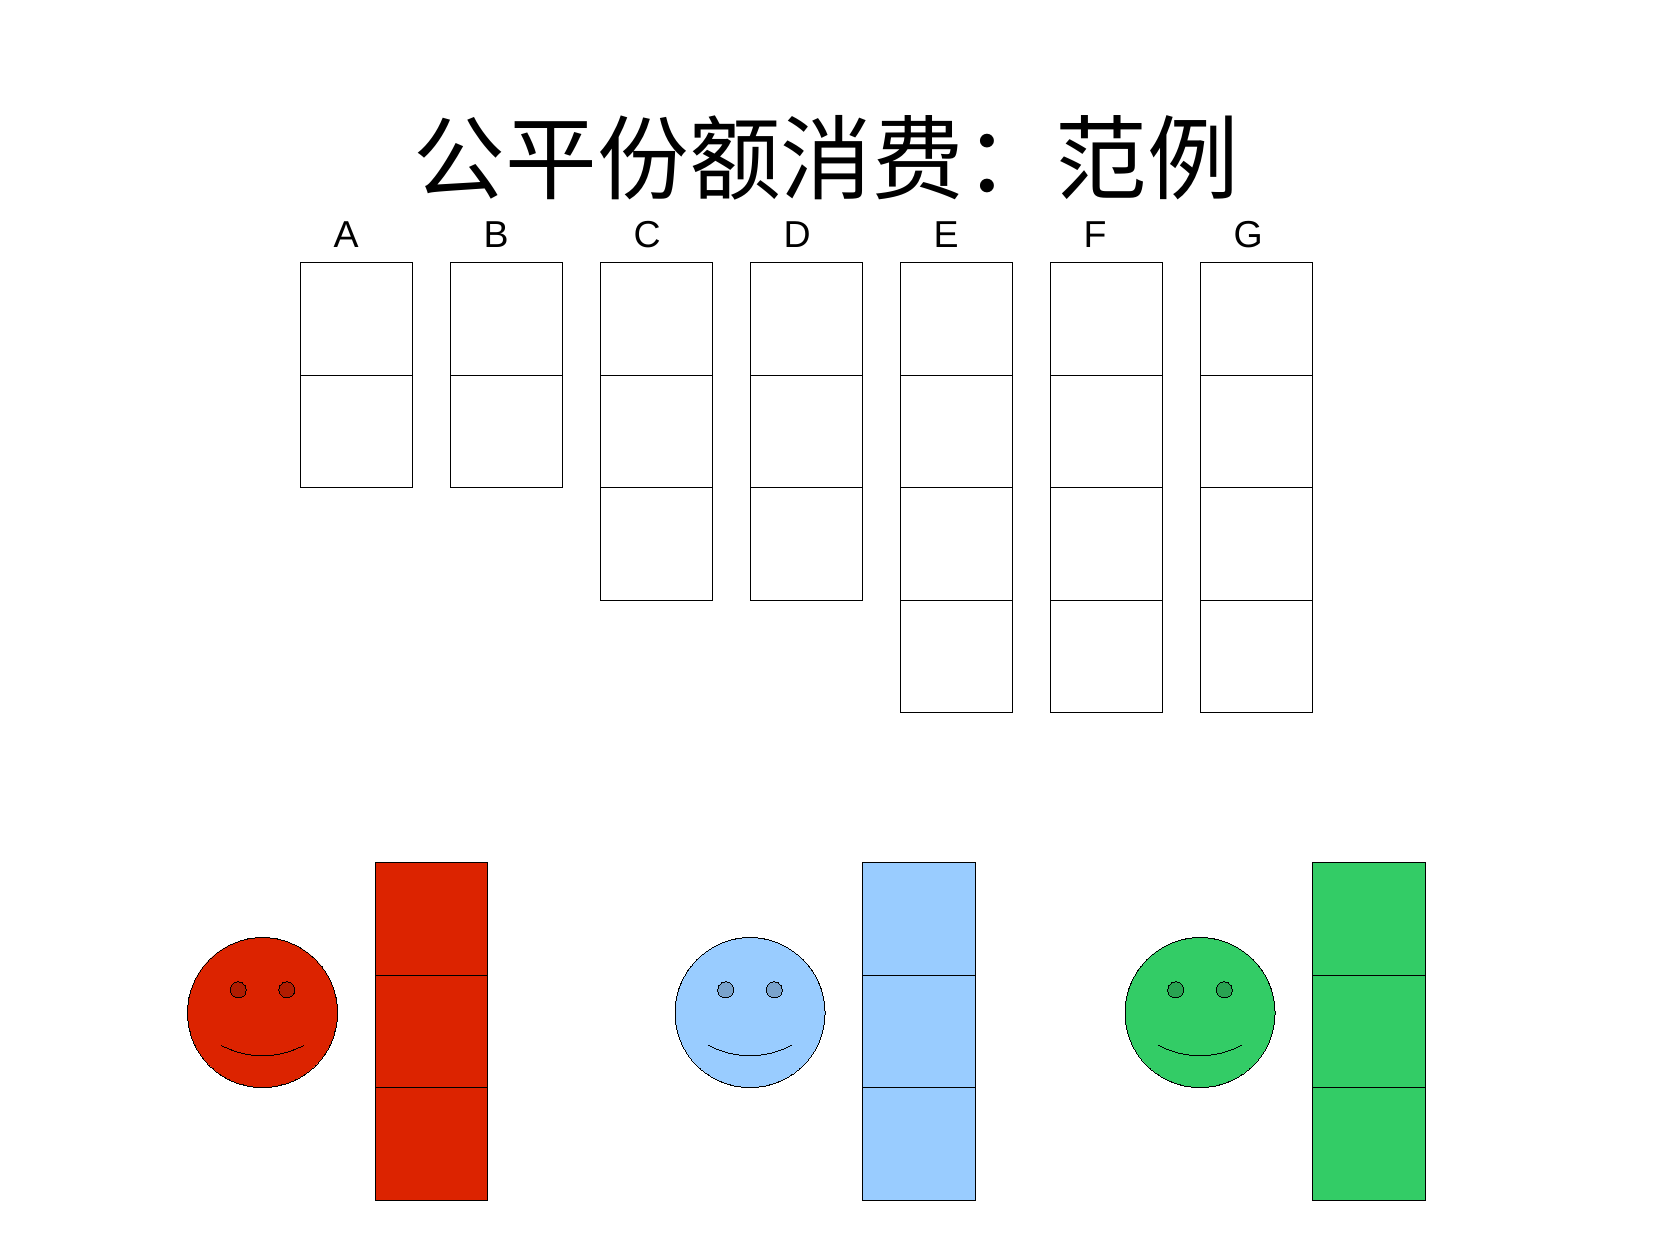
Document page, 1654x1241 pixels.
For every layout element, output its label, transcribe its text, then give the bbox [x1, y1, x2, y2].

text_box [1200, 262, 1313, 713]
text_box E [918, 206, 975, 264]
text_box B [468, 206, 526, 264]
text_box [675, 937, 826, 1088]
text_box G [1218, 205, 1276, 263]
text_box [862, 862, 976, 1201]
text_box [450, 262, 563, 488]
text_box [750, 262, 863, 601]
text_box [900, 262, 1013, 713]
text_box F [1068, 206, 1126, 264]
text_box [187, 937, 338, 1088]
text_box A [318, 206, 376, 264]
text_box D [768, 205, 826, 263]
text_box C [618, 205, 675, 263]
text_box [300, 262, 413, 488]
title 公平份额消费：范例 [82, 49, 1571, 257]
text_box [375, 862, 488, 1201]
text_box [1312, 862, 1426, 1201]
text_box [1125, 937, 1276, 1088]
text_box [600, 262, 713, 601]
text_box [1050, 262, 1163, 713]
